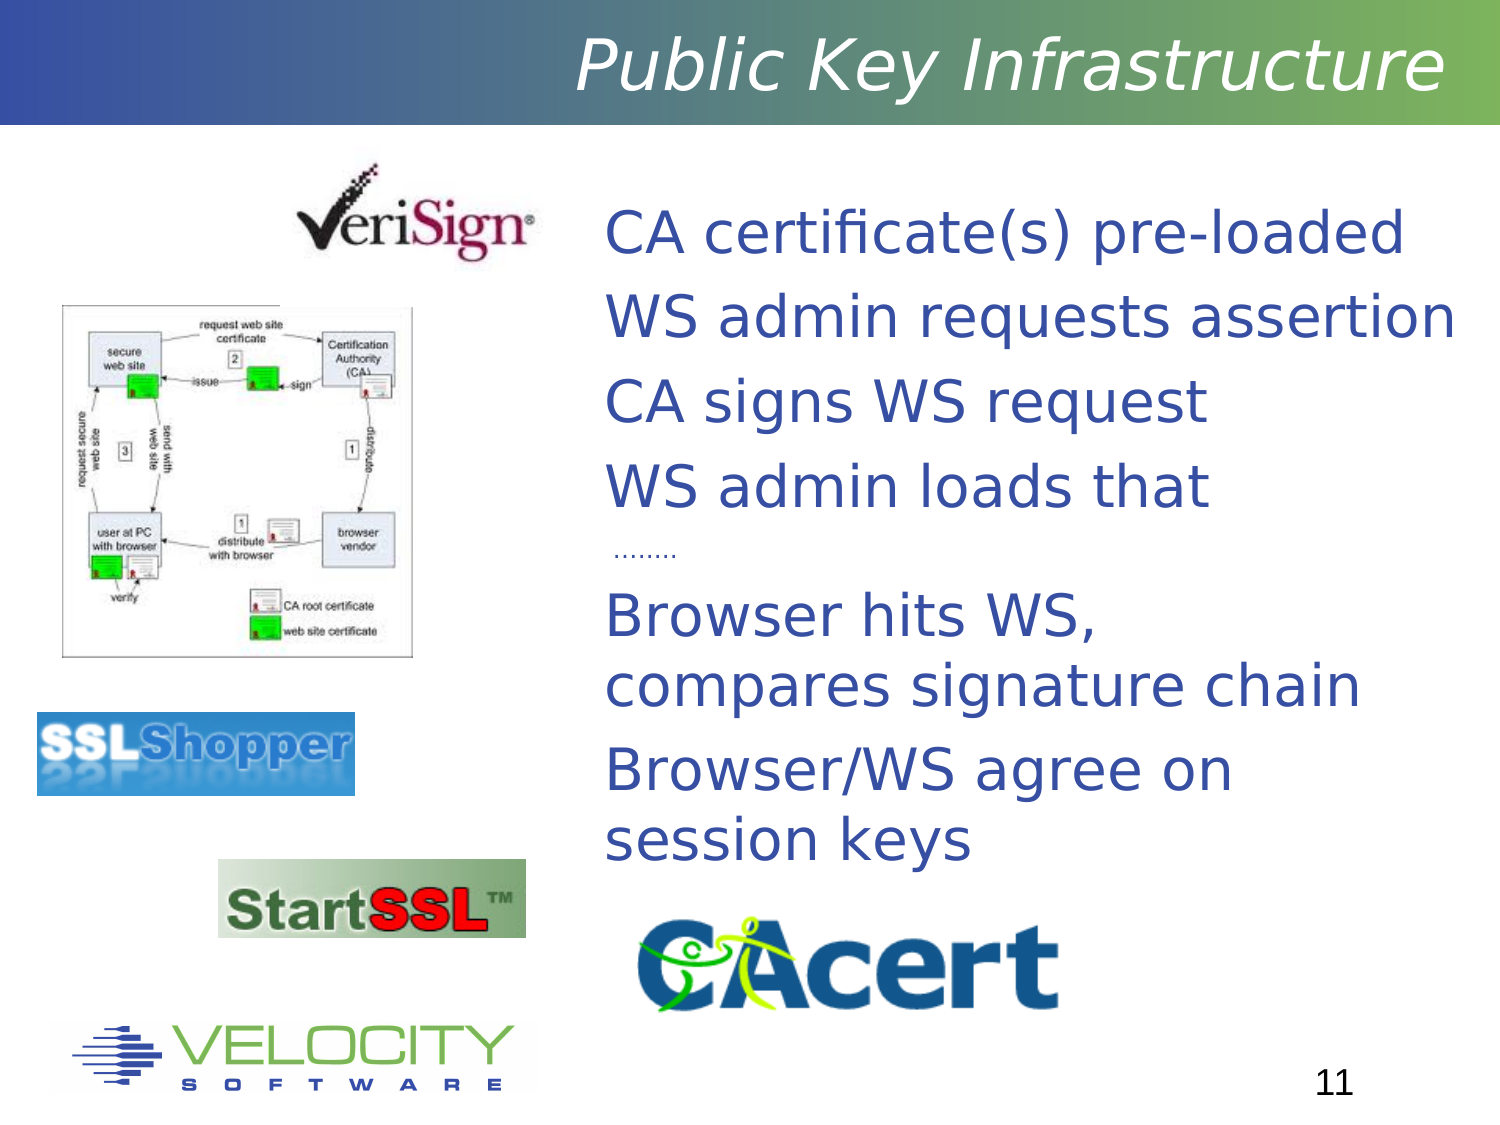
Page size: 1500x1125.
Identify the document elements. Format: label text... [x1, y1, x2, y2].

picture [218, 859, 526, 938]
title Public Key Infrastructure [62, 12, 1463, 113]
picture [62, 146, 543, 658]
list CA certificate(s) pre-loaded WS admin requests assertion CA signs WS request WS admin loads that …..... Browser hits WS, compares signature chain Browser/WS agree on session keys [562, 187, 1500, 988]
picture [37, 712, 355, 796]
picture [50, 1021, 538, 1094]
picture [637, 915, 1060, 1013]
